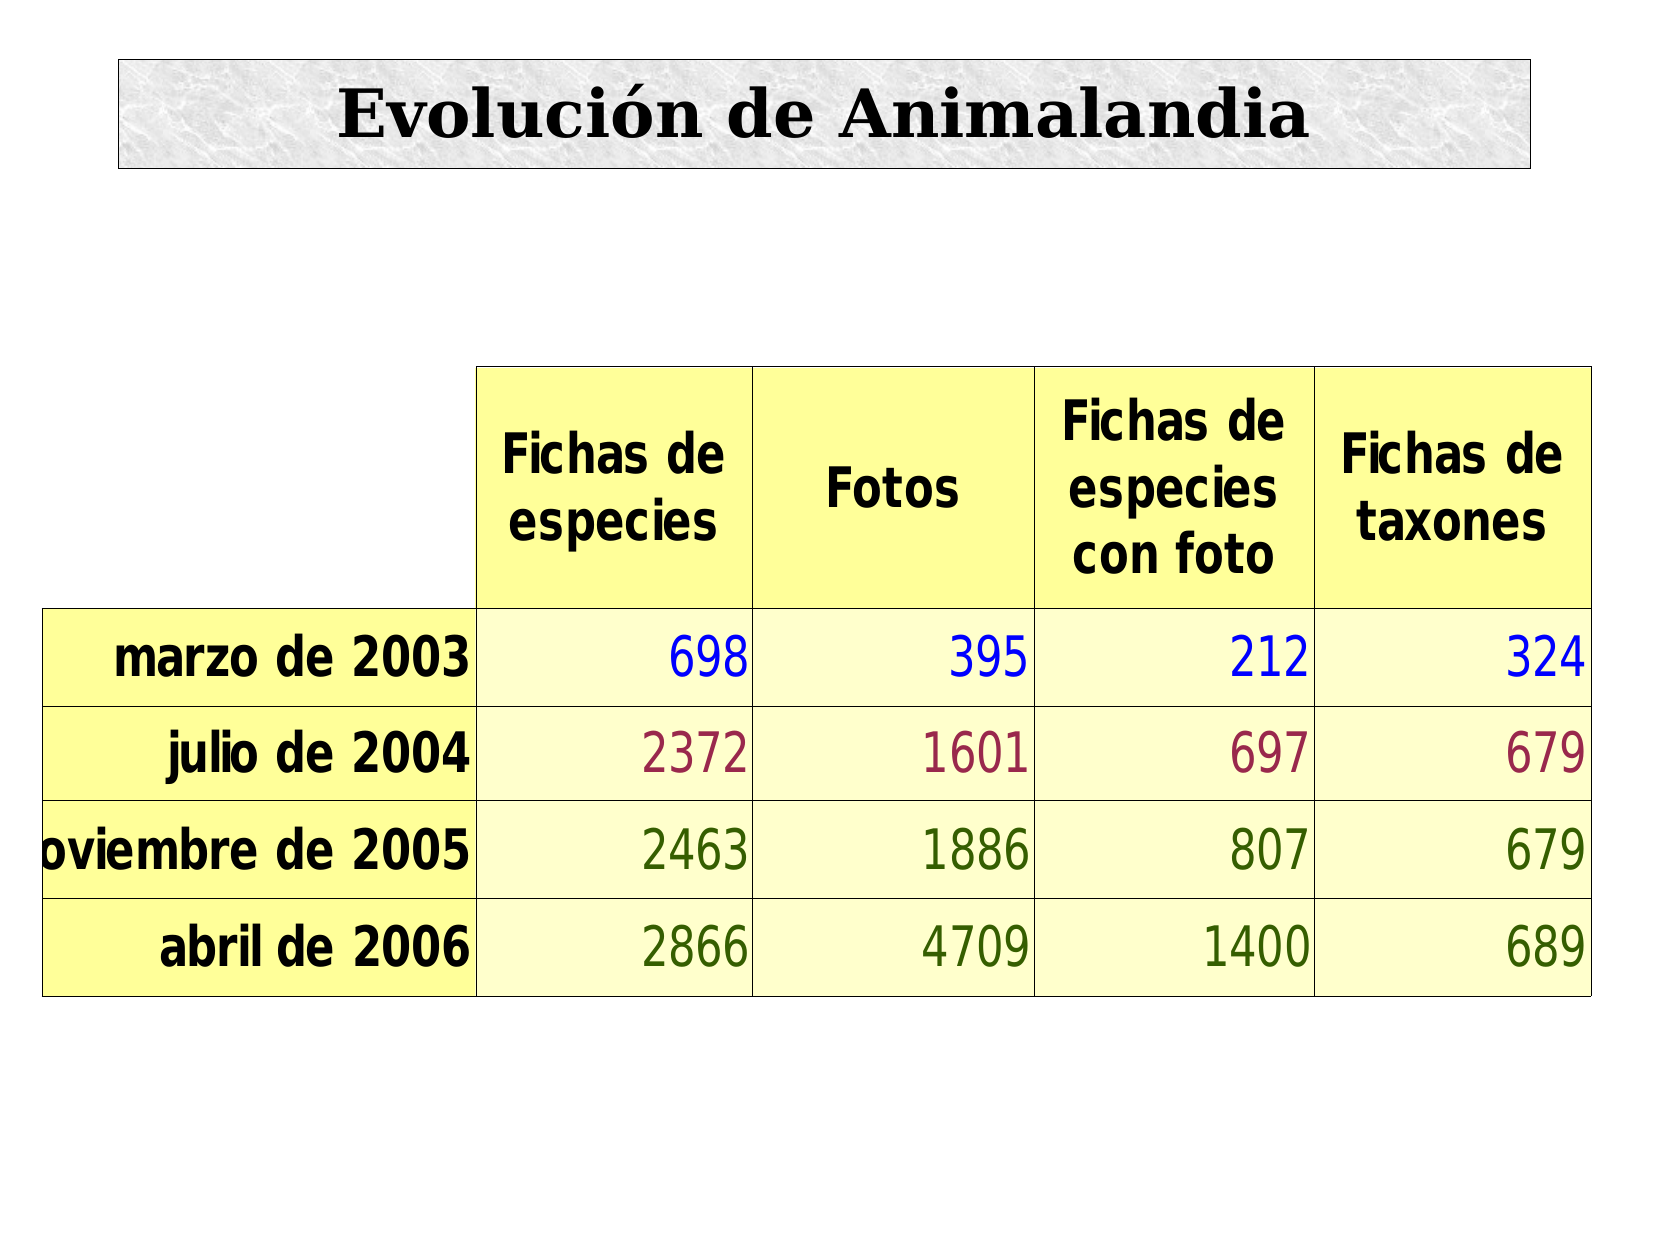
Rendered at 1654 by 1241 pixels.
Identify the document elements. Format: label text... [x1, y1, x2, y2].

chart [39, 344, 1595, 1127]
title Evolución de Animalandia [118, 59, 1531, 169]
